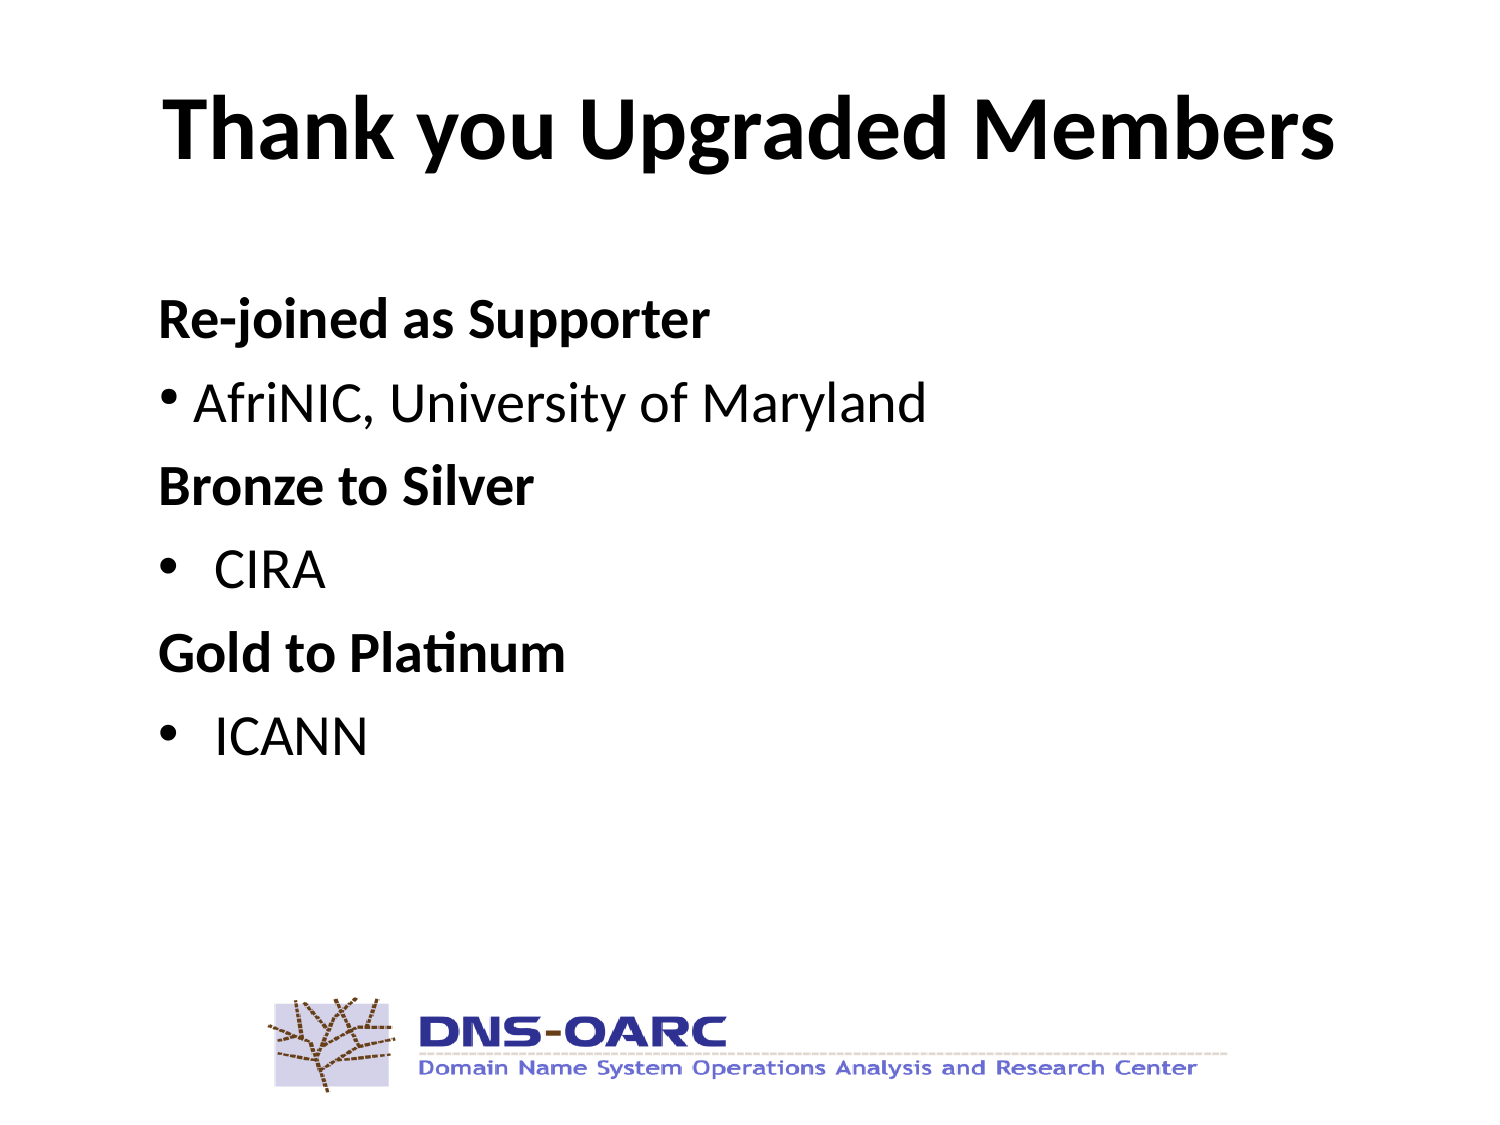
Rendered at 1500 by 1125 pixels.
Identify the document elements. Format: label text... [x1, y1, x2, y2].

title Thank you Upgraded Members [75, 45, 1425, 200]
picture [214, 996, 1259, 1099]
list Re-joined as Supporter AfriNIC, University of Maryland Bronze to Silver CIRA Gold to Platinum ICANN [143, 272, 1431, 996]
